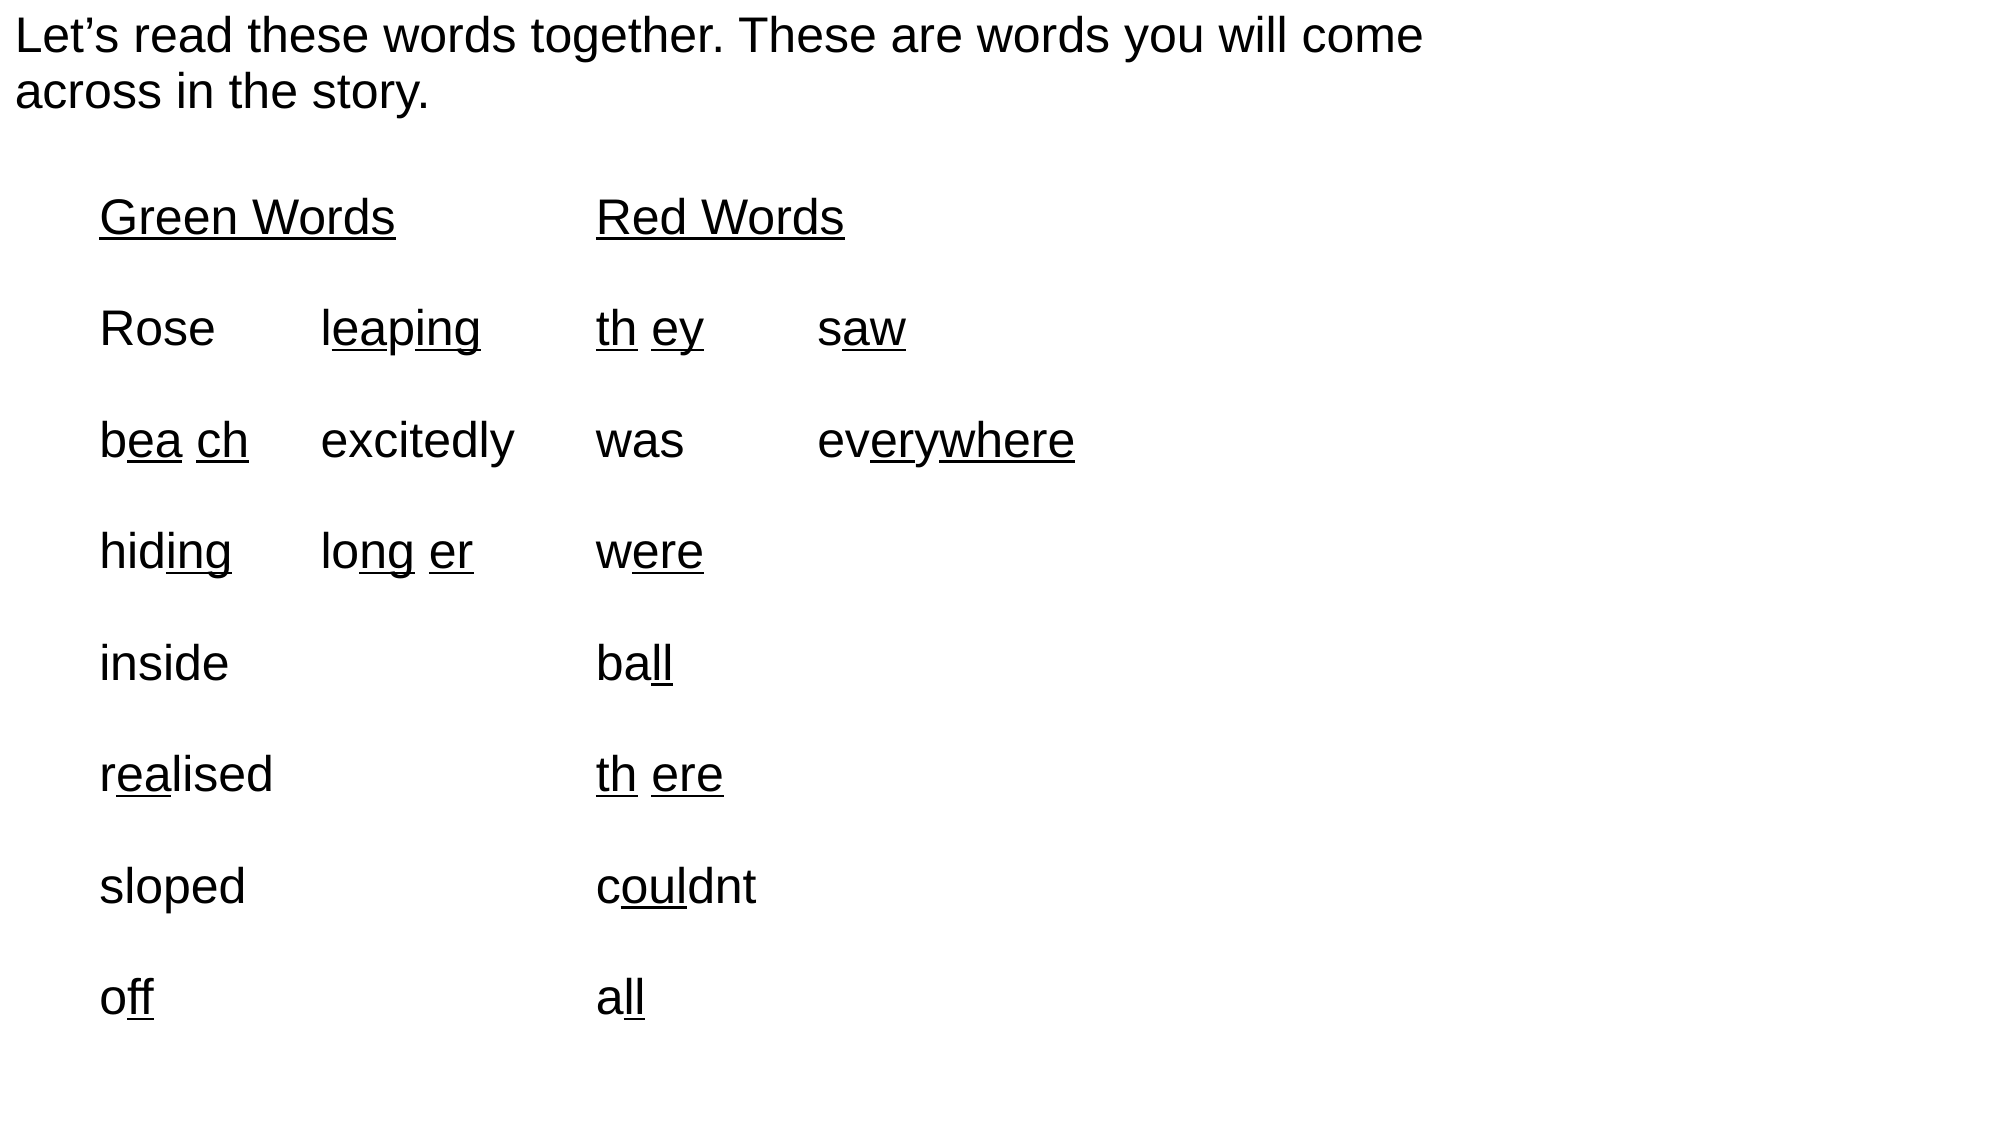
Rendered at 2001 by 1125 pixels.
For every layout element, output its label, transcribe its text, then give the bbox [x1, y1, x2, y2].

text_box Red Words th ey saw was everywhere were ball th ere couldnt all [580, 181, 1674, 1125]
text_box Green Words Rose leaping bea ch excitedly hiding long er inside realised sloped off [84, 181, 580, 1125]
text_box Let’s read these words together. These are words you will come across in the story. [0, 0, 1494, 127]
